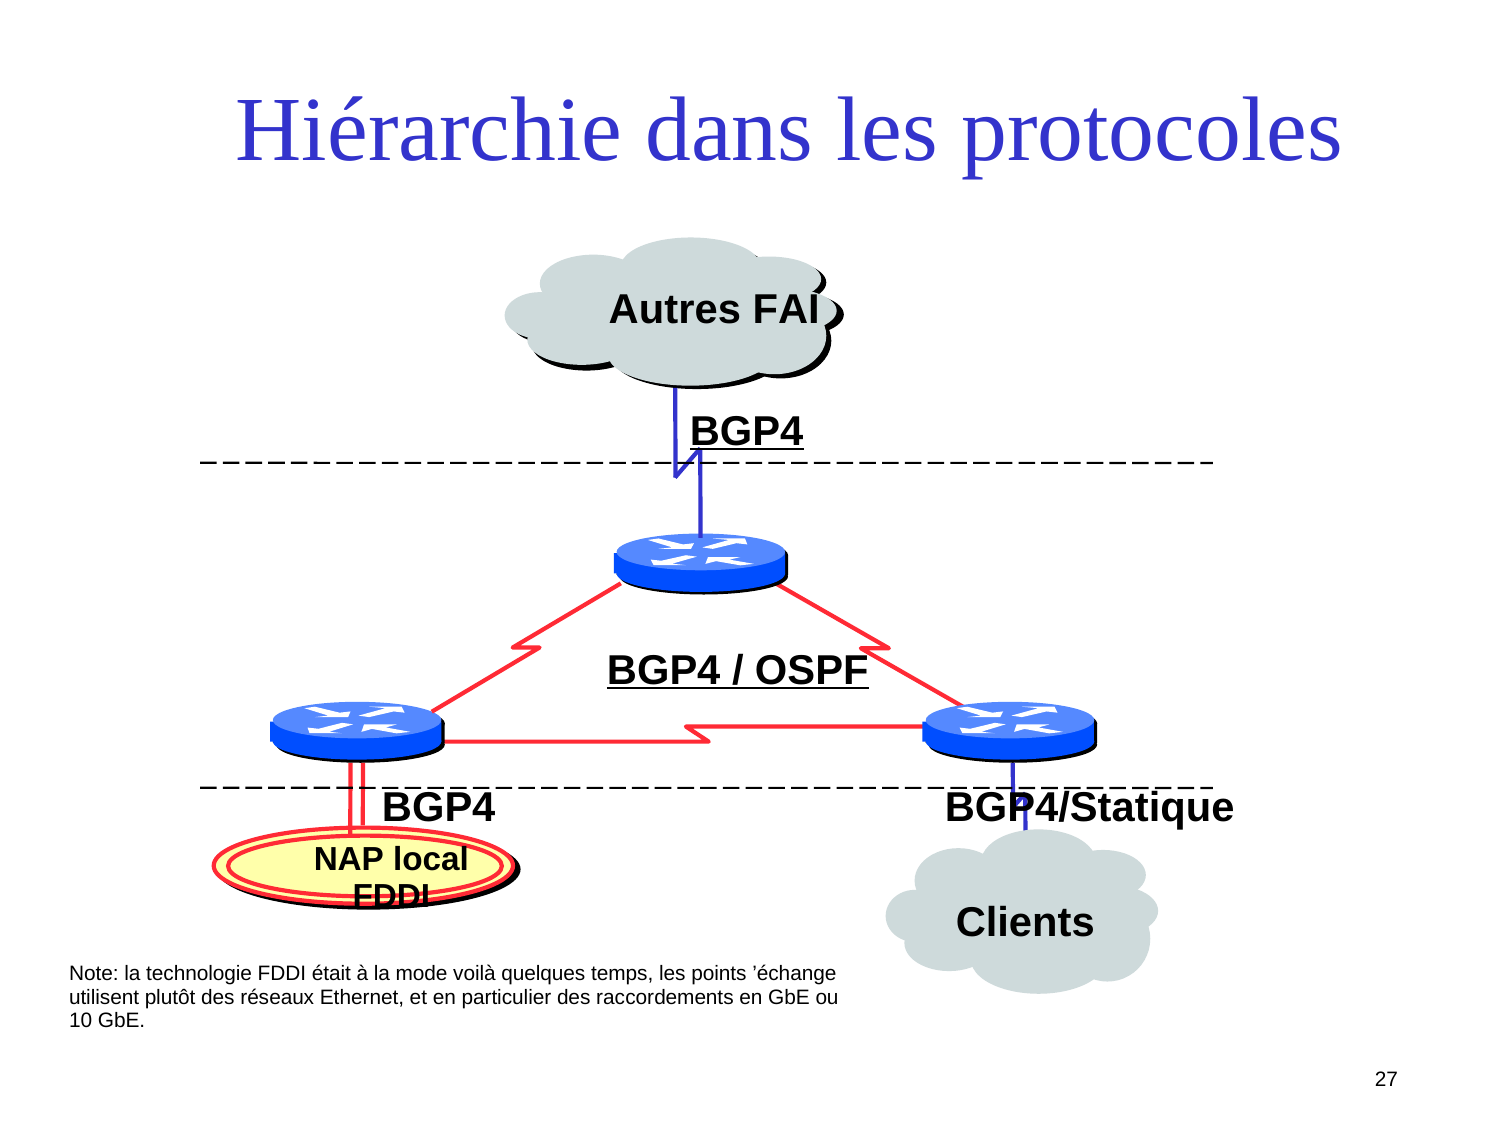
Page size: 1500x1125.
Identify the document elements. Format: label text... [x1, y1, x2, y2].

text_box [914, 829, 1159, 994]
text_box Autres FAI [574, 268, 855, 350]
text_box Note: la technologie FDDI était à la mode voilà quelques temps, les points ’échange utilisent plutôt des réseaux Ethernet, et en particulier des raccordements en GbE ou 10 GbE. [54, 954, 854, 1040]
text_box BGP4/Statique [910, 766, 1270, 848]
text_box [213, 834, 279, 902]
title Hiérarchie dans les protocoles [164, 36, 1418, 224]
text_box [613, 533, 789, 595]
text_box [504, 237, 830, 390]
text_box NAP local FDDI [279, 823, 504, 932]
text_box Clients [887, 881, 1130, 963]
text_box [504, 850, 521, 888]
text_box BGP4 [347, 766, 531, 848]
text_box [922, 701, 1098, 763]
text_box [270, 701, 445, 763]
text_box BGP4 / OSPF [572, 629, 904, 711]
text_box BGP4 [674, 399, 819, 462]
